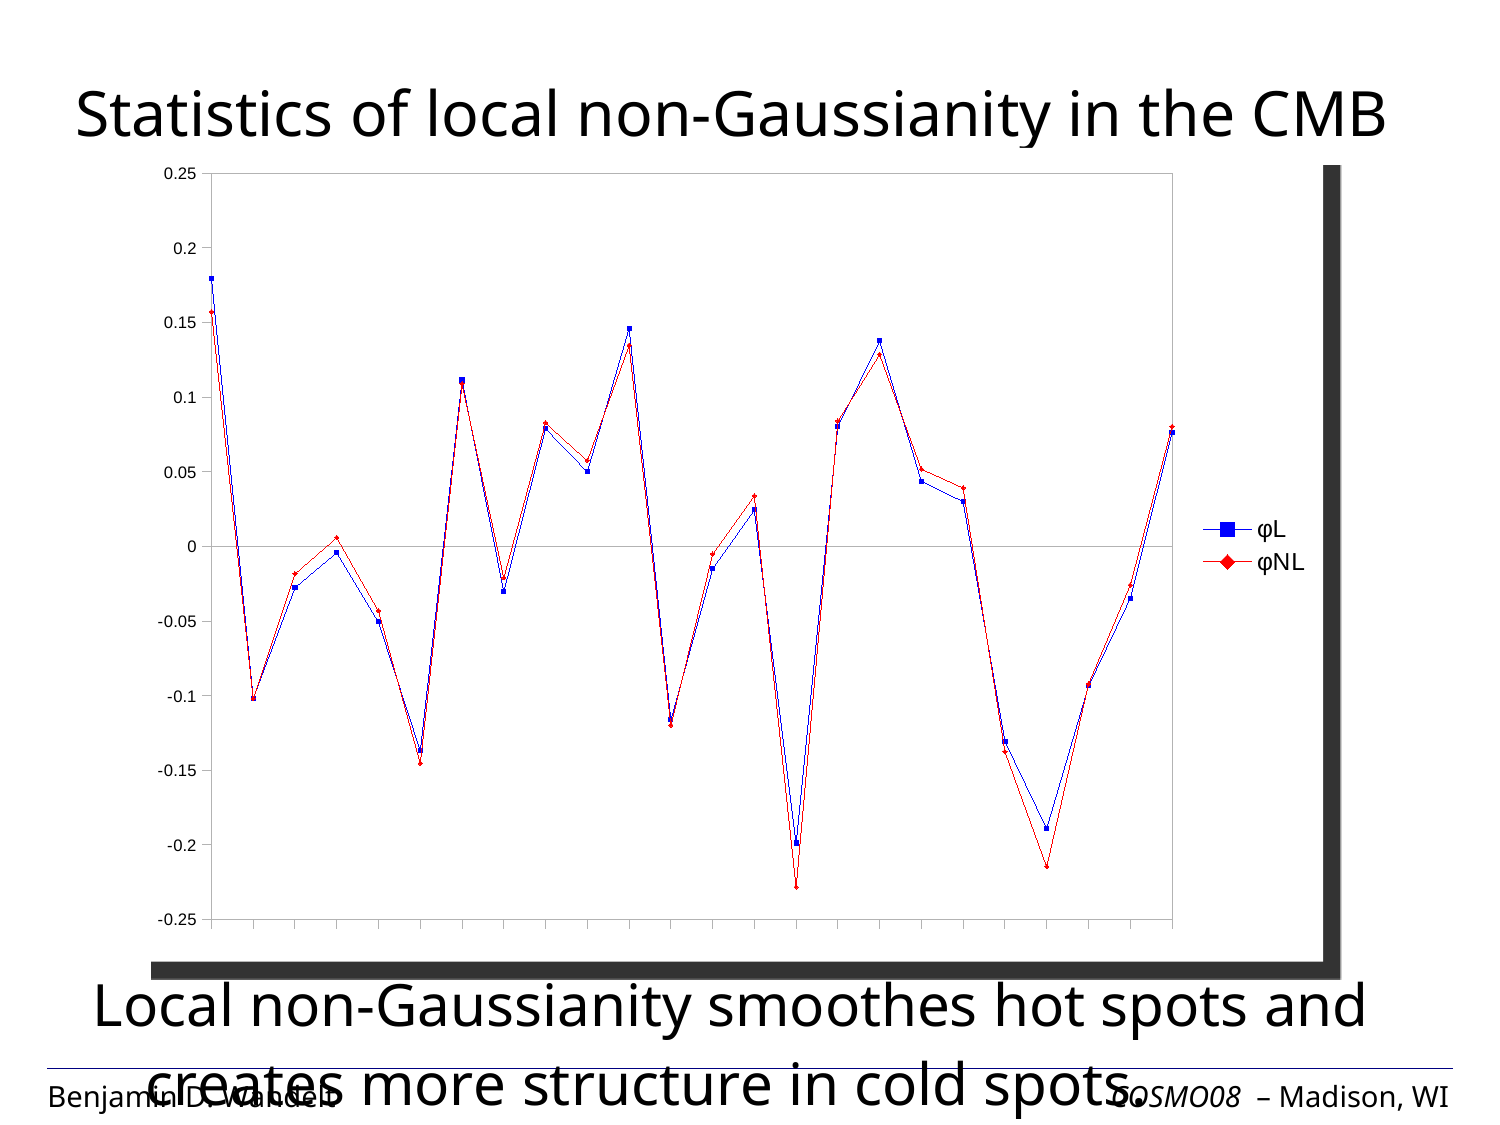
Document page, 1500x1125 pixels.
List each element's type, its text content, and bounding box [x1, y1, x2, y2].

chart [133, 147, 1324, 962]
title Statistics of local non-Gaussianity in the CMB [74, 34, 1425, 190]
list Local non-Gaussianity smoothes hot spots and creates more structure in cold spots. [74, 964, 1425, 1125]
